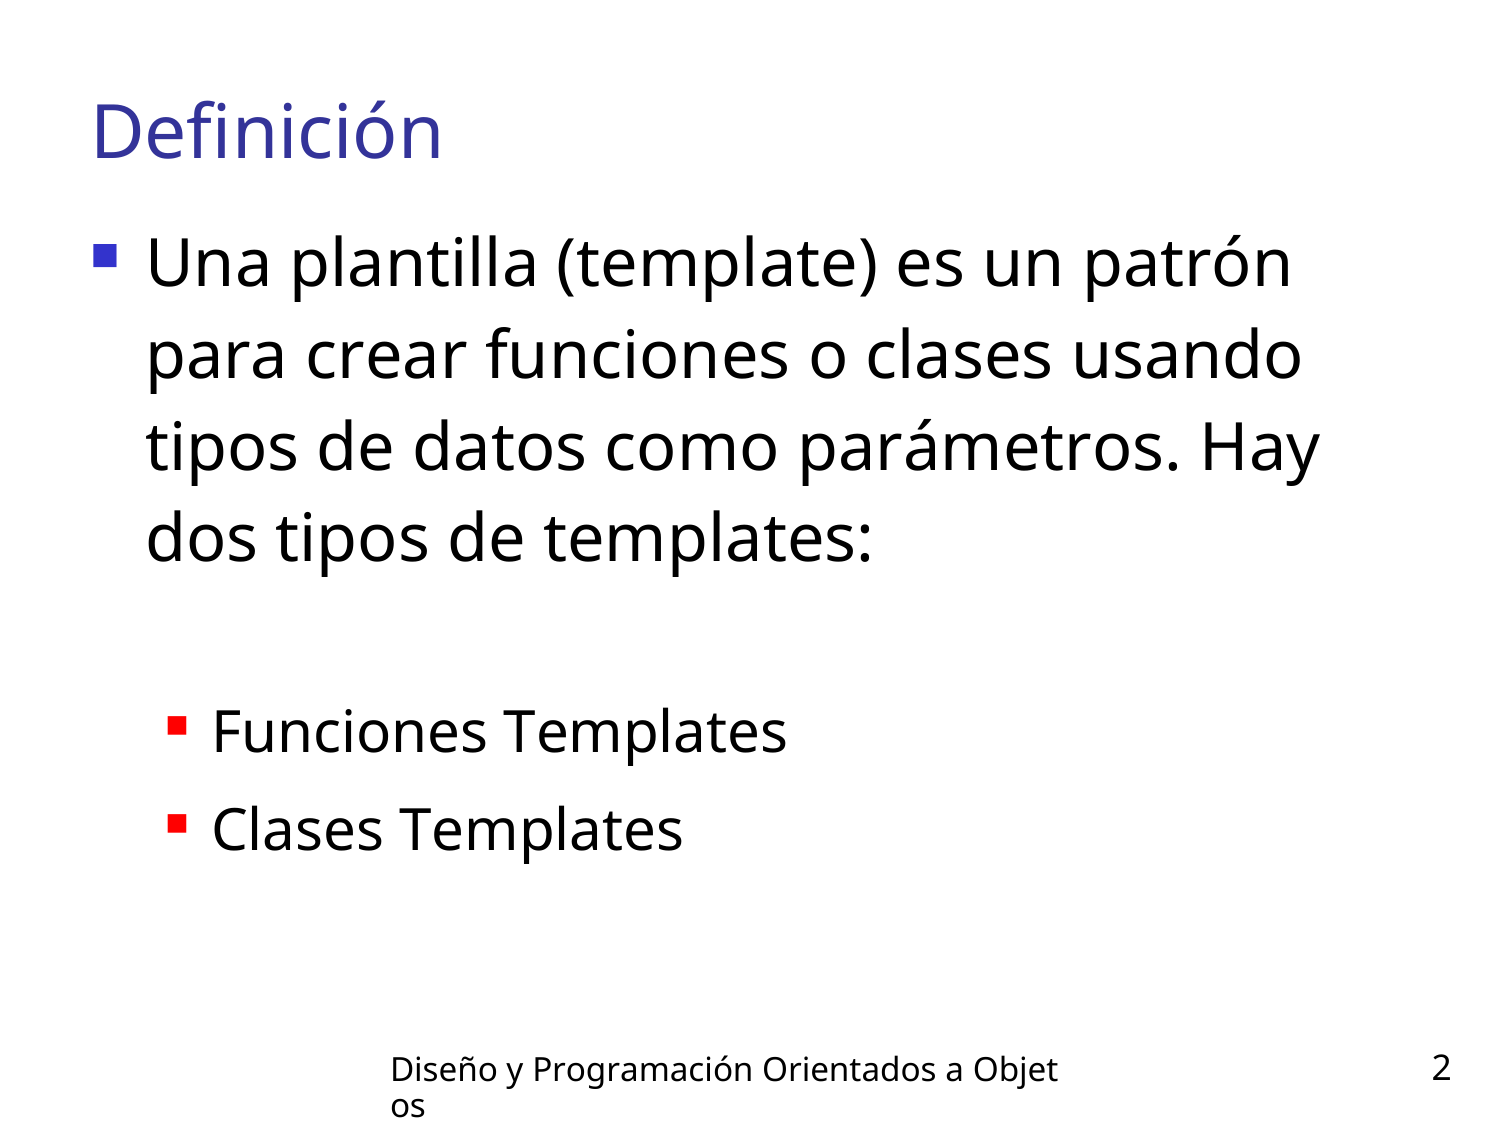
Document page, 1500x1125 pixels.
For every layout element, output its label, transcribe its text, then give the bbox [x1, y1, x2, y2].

title Definición [75, 10, 1466, 188]
list Una plantilla (template) es un patrón para crear funciones o clases usando tipos de datos como parámetros. Hay dos tipos de templates: Funciones Templates Clases Templates ‏ [75, 207, 1462, 1028]
